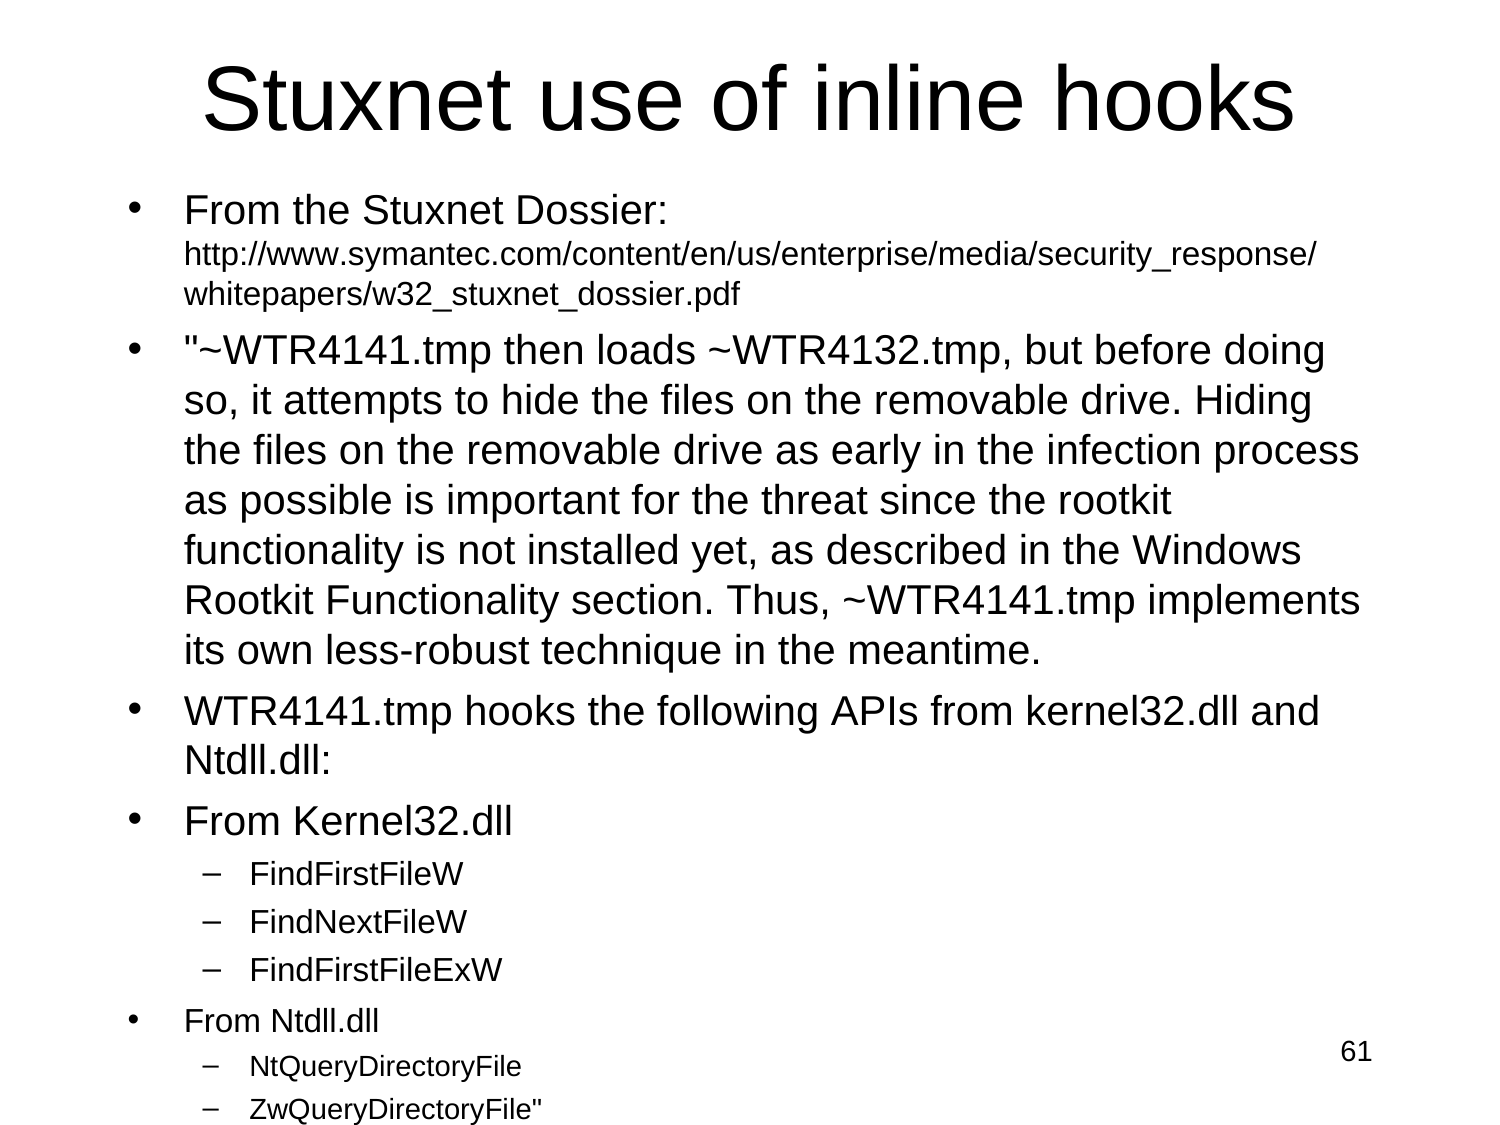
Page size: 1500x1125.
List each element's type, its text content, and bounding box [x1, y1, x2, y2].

title Stuxnet use of inline hooks [0, 0, 1500, 188]
list From the Stuxnet Dossier: http://www.symantec.com/content/en/us/enterprise/media/security_response/whitepapers/w32_stuxnet_dossier.pdf "~WTR4141.tmp then loads ~WTR4132.tmp, but before doing so, it attempts to hide the files on the removable drive. Hiding the files on the removable drive as early in the infection process as possible is important for the threat since the rootkit functionality is not installed yet, as described in the Windows Rootkit Functionality section. Thus, ~WTR4141.tmp implements its own less-robust technique in the meantime. WTR4141.tmp hooks the following APIs from kernel32.dll and Ntdll.dll: From Kernel32.dll FindFirstFileW FindNextFileW FindFirstFileExW From Ntdll.dll NtQueryDirectoryFile ZwQueryDirectoryFile" [112, 174, 1388, 1125]
text_box <number> [1074, 1025, 1388, 1101]
